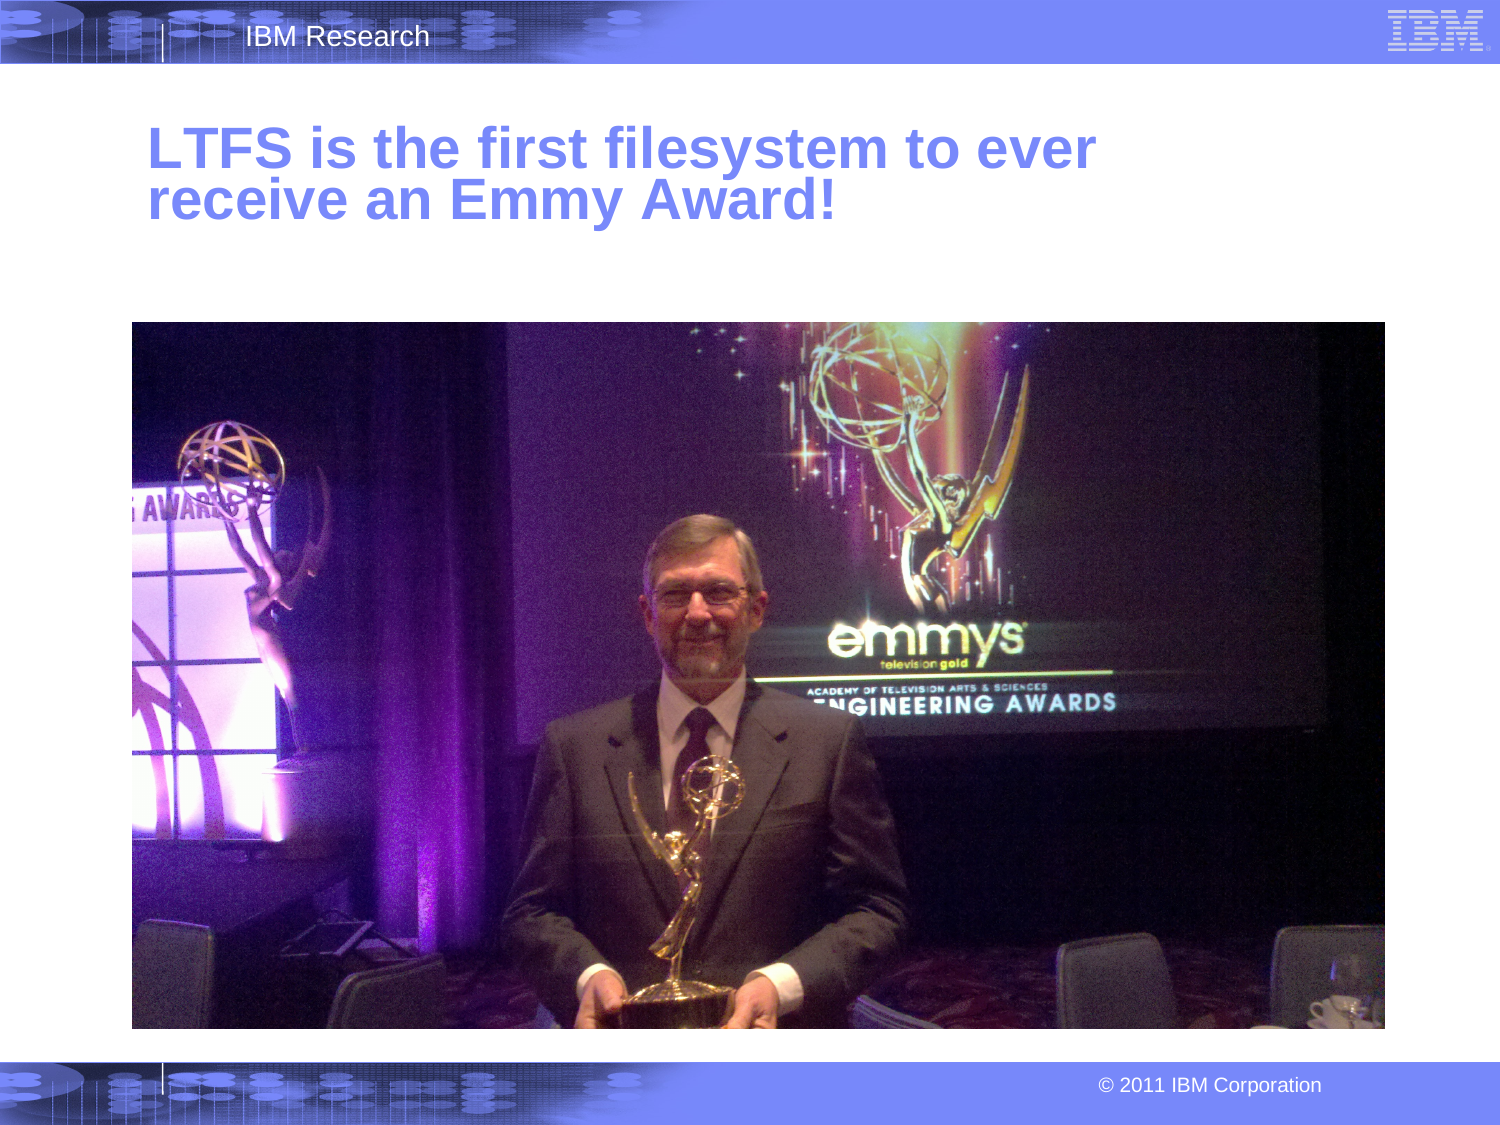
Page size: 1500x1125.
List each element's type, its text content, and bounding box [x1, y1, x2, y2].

picture [1, 1, 1500, 63]
picture [132, 322, 1385, 1029]
title LTFS is the first filesystem to ever receive an Emmy Award! [132, 100, 1243, 245]
picture [0, 1063, 1500, 1125]
